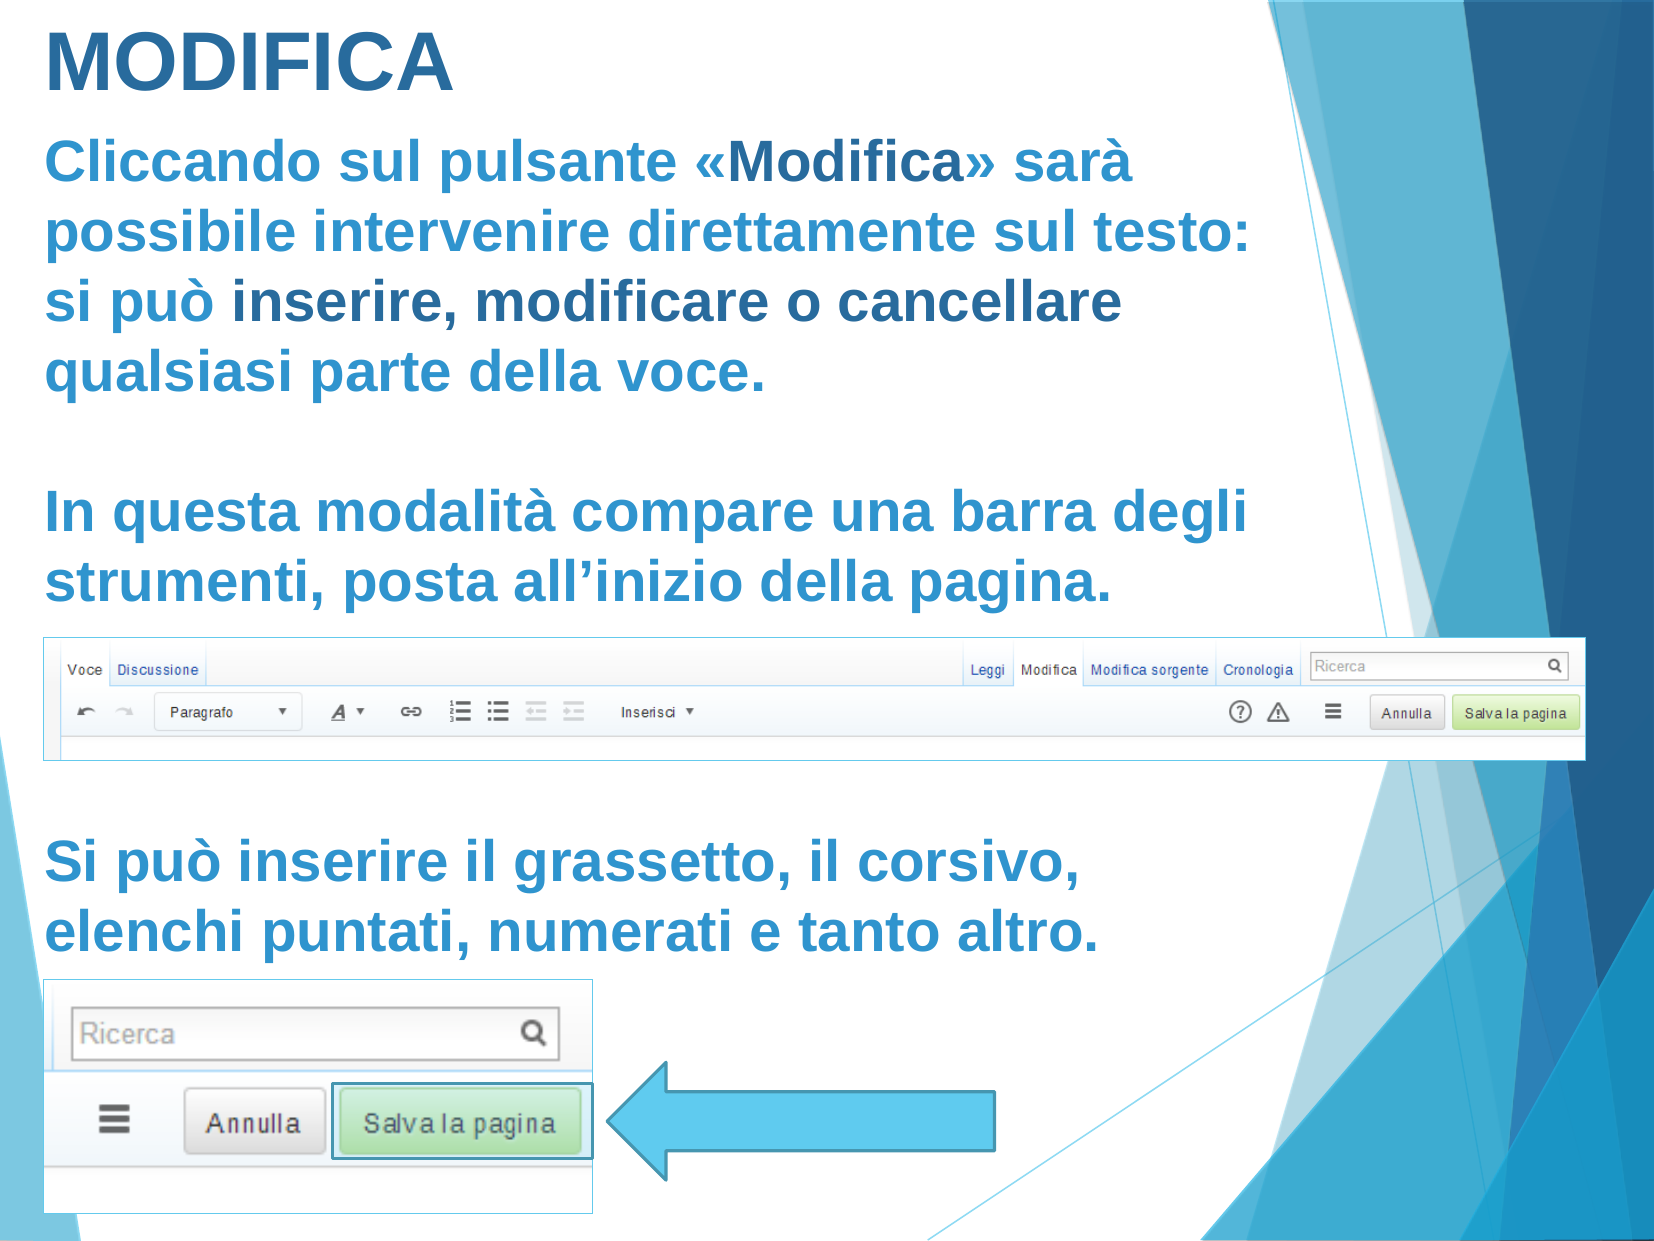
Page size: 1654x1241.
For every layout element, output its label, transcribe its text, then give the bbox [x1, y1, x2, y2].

picture [43, 979, 593, 1214]
text_box [332, 1083, 593, 1159]
text_box [607, 1062, 995, 1181]
picture [43, 637, 1586, 761]
text_box Cliccando sul pulsante «Modifica» sarà possibile intervenire direttamente sul testo: si può inserire, modificare o cancellare qualsiasi parte della voce. In questa modalità compare una barra degli strumenti, posta all’inizio della pagina. Si può inserire il grassetto, il corsivo, elenchi puntati, numerati e tanto altro. [29, 116, 1309, 971]
text_box MODIFICA [29, 0, 1309, 115]
